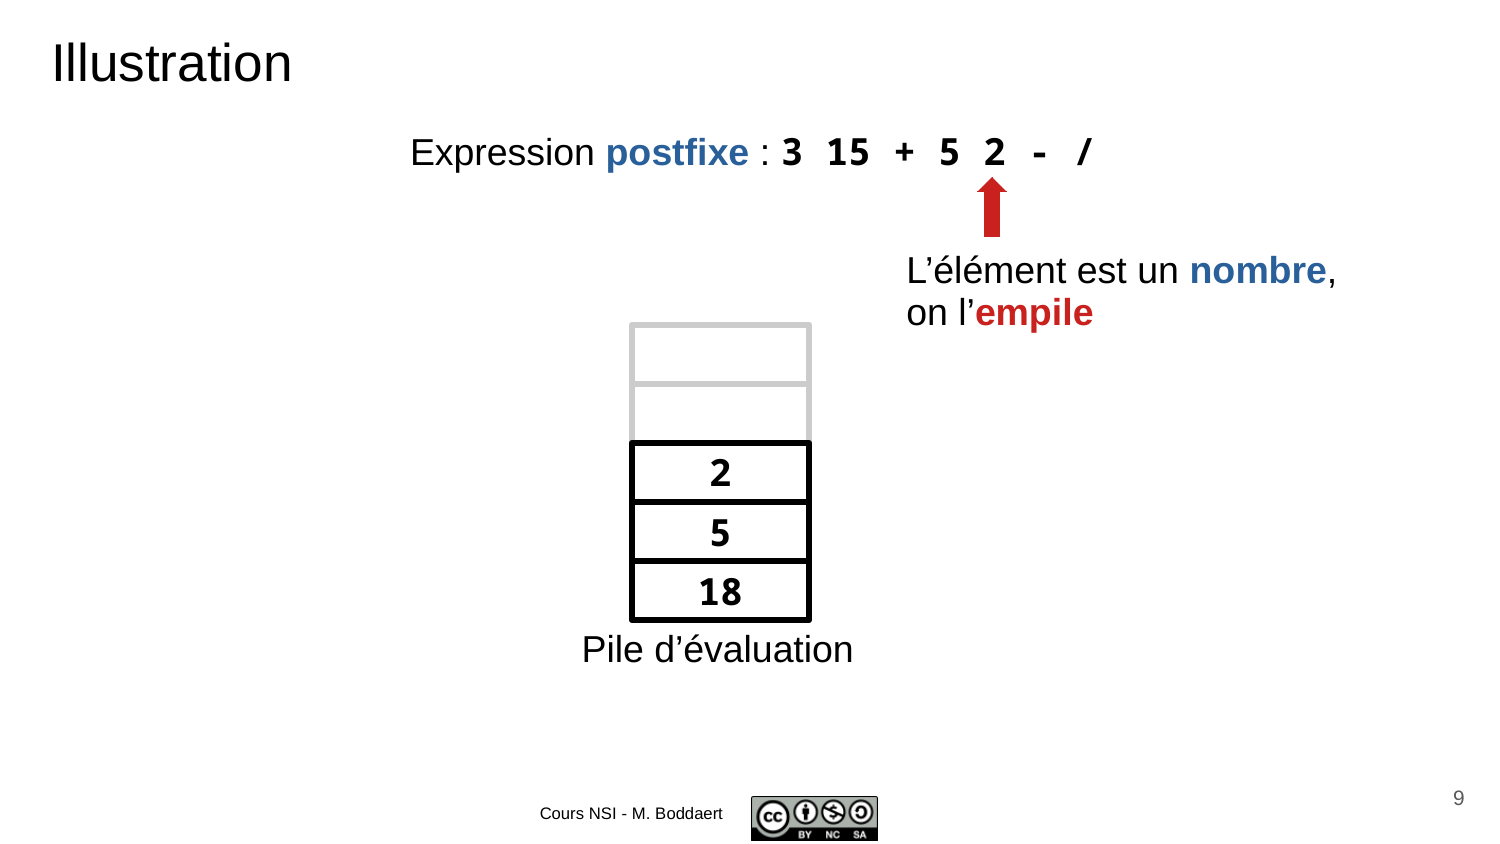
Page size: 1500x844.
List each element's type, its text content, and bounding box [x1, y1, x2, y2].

text_box 5 [631, 502, 810, 562]
text_box 18 [631, 562, 810, 620]
title Illustration [51, 13, 1449, 108]
text_box [631, 324, 810, 442]
picture [751, 796, 878, 841]
slide_number <numéro> [1389, 764, 1480, 830]
text_box [977, 177, 1007, 237]
text_box Pile d’évaluation [566, 620, 880, 680]
text_box L’élément est un nombre, on l’empile [891, 242, 1394, 344]
text_box 2 [631, 442, 810, 502]
text_box Expression postfixe : 3 15 + 5 2 - / [29, 120, 1477, 760]
